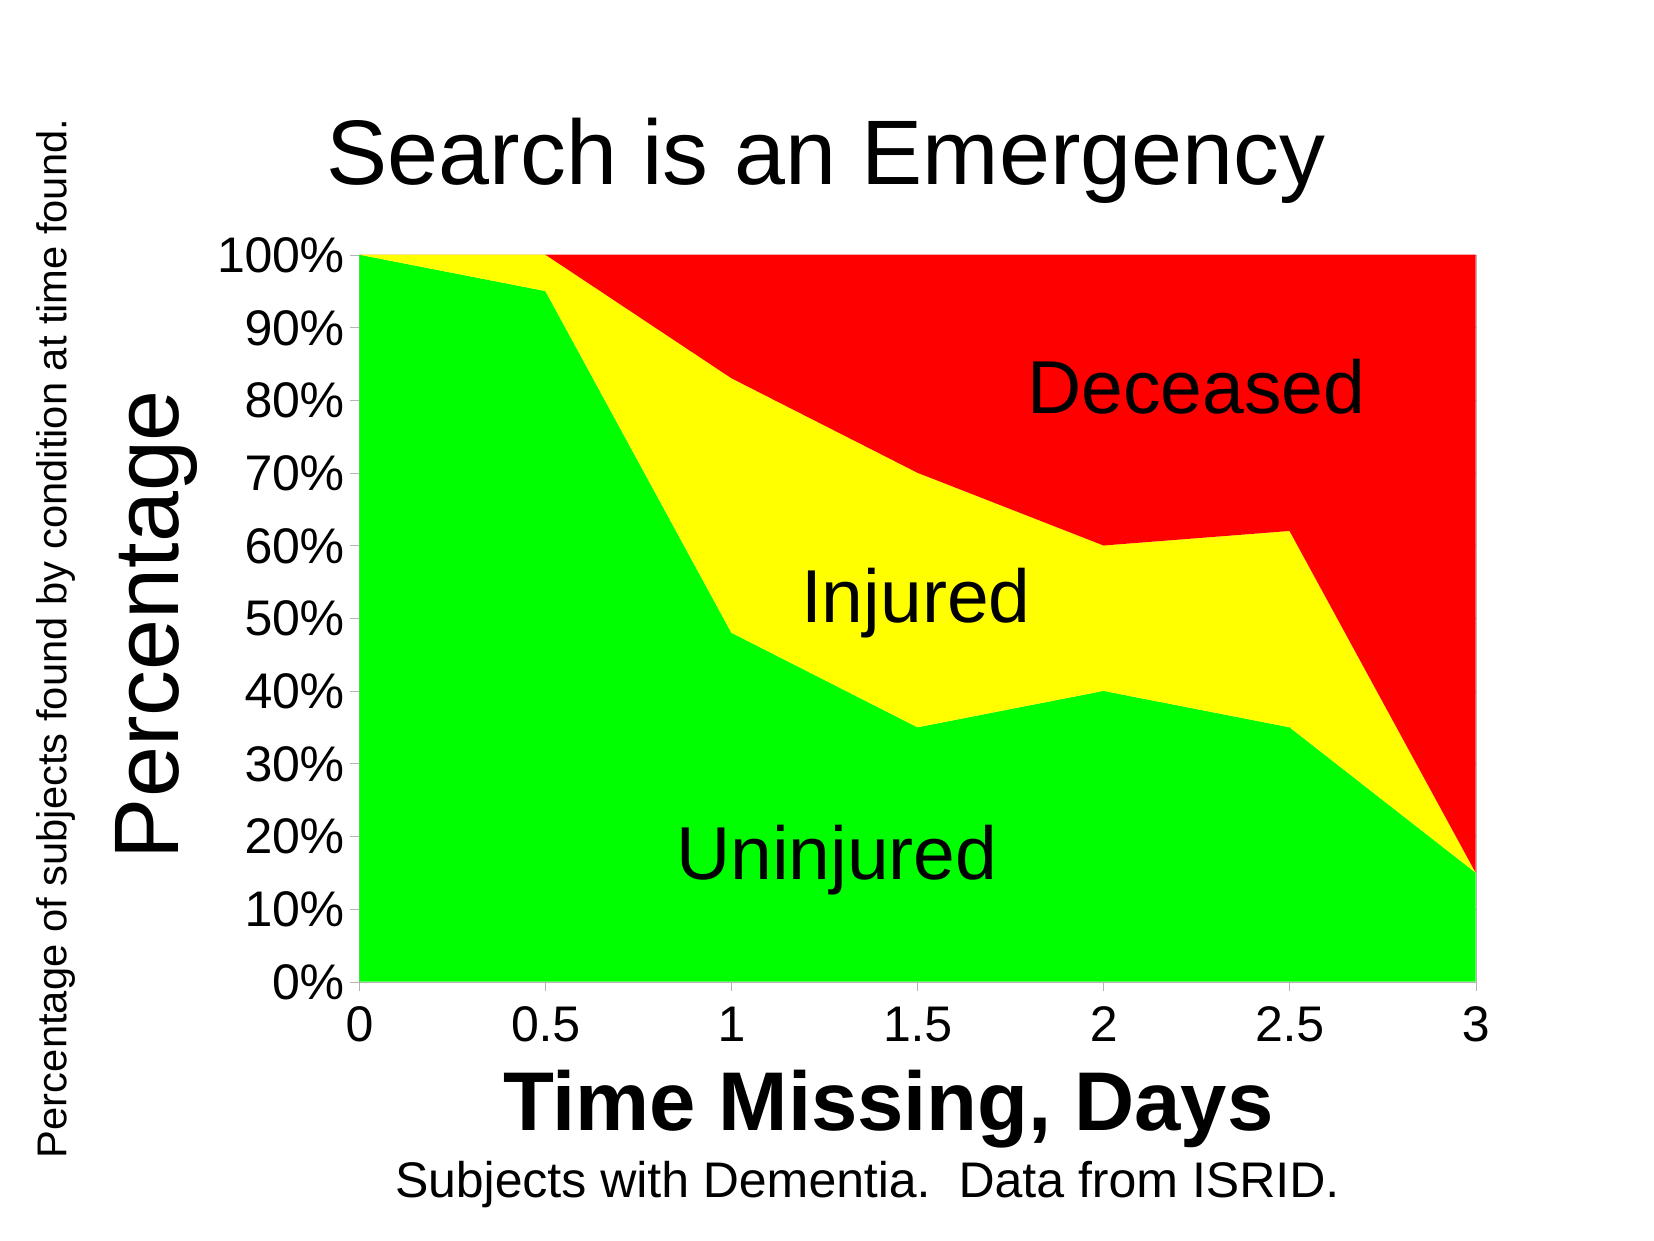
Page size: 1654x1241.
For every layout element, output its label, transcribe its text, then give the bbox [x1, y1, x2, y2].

picture [162, 257, 1545, 1096]
text_box Subjects with Dementia. Data from ISRID. [380, 1144, 1408, 1216]
text_box Deceased [1012, 338, 1381, 438]
text_box Time Missing, Days [488, 1047, 1443, 1175]
text_box Injured [786, 547, 1046, 647]
text_box Percentage [87, 375, 206, 874]
text_box Percentage of subjects found by condition at time found. [21, 103, 83, 1173]
title Search is an Emergency [82, 49, 1571, 257]
text_box Uninjured [661, 804, 1013, 903]
